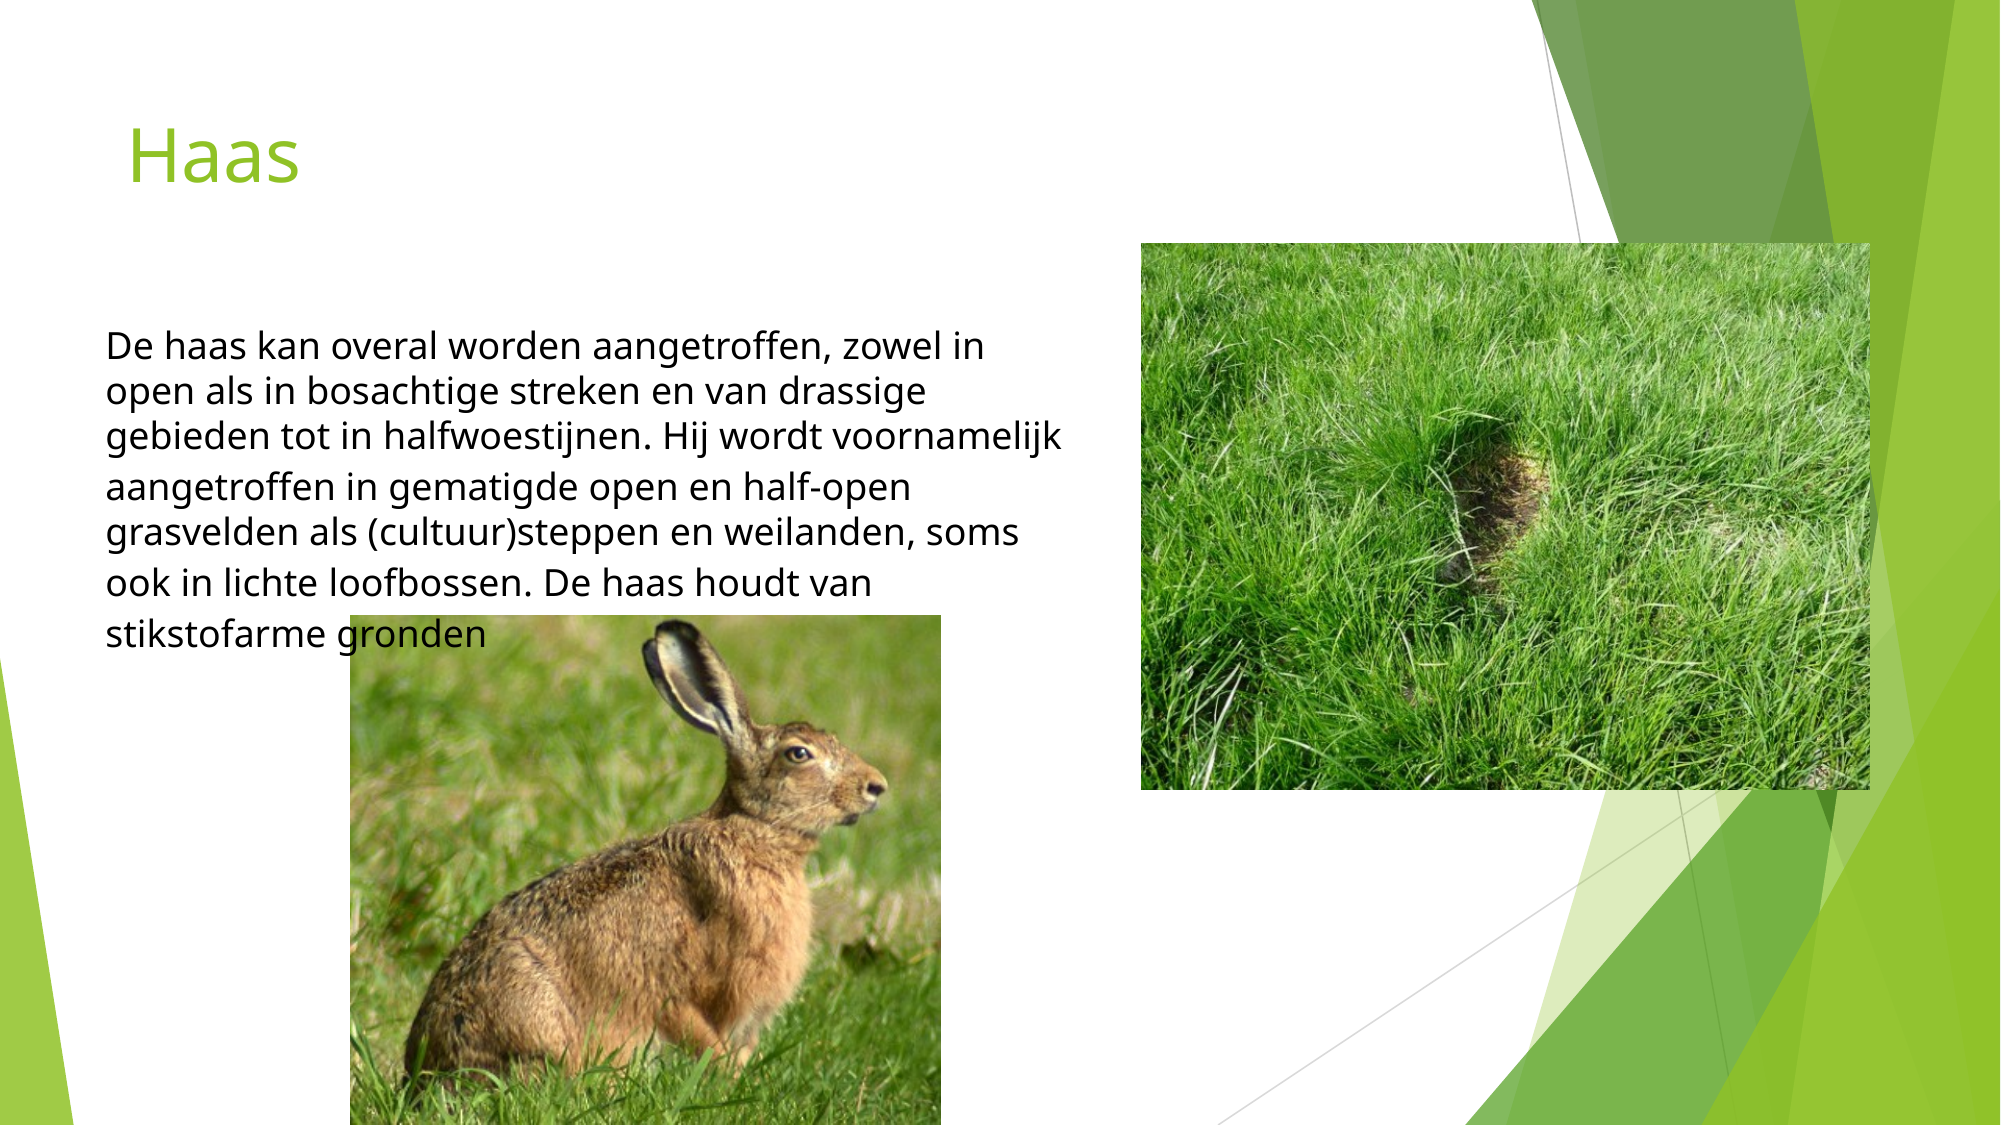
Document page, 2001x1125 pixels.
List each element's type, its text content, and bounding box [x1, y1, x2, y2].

picture [350, 663, 941, 1125]
title Haas [111, 99, 1522, 317]
picture [1141, 243, 1870, 790]
text_box De haas kan overal worden aangetroffen, zowel in open als in bosachtige streken en van drassige gebieden tot in halfwoestijnen. Hij wordt voornamelijk aangetroffen in gematigde open en half-open grasvelden als (cultuur)steppen en weilanden, soms ook in lichte loofbossen. De haas houdt van stikstofarme gronden [90, 314, 1090, 663]
